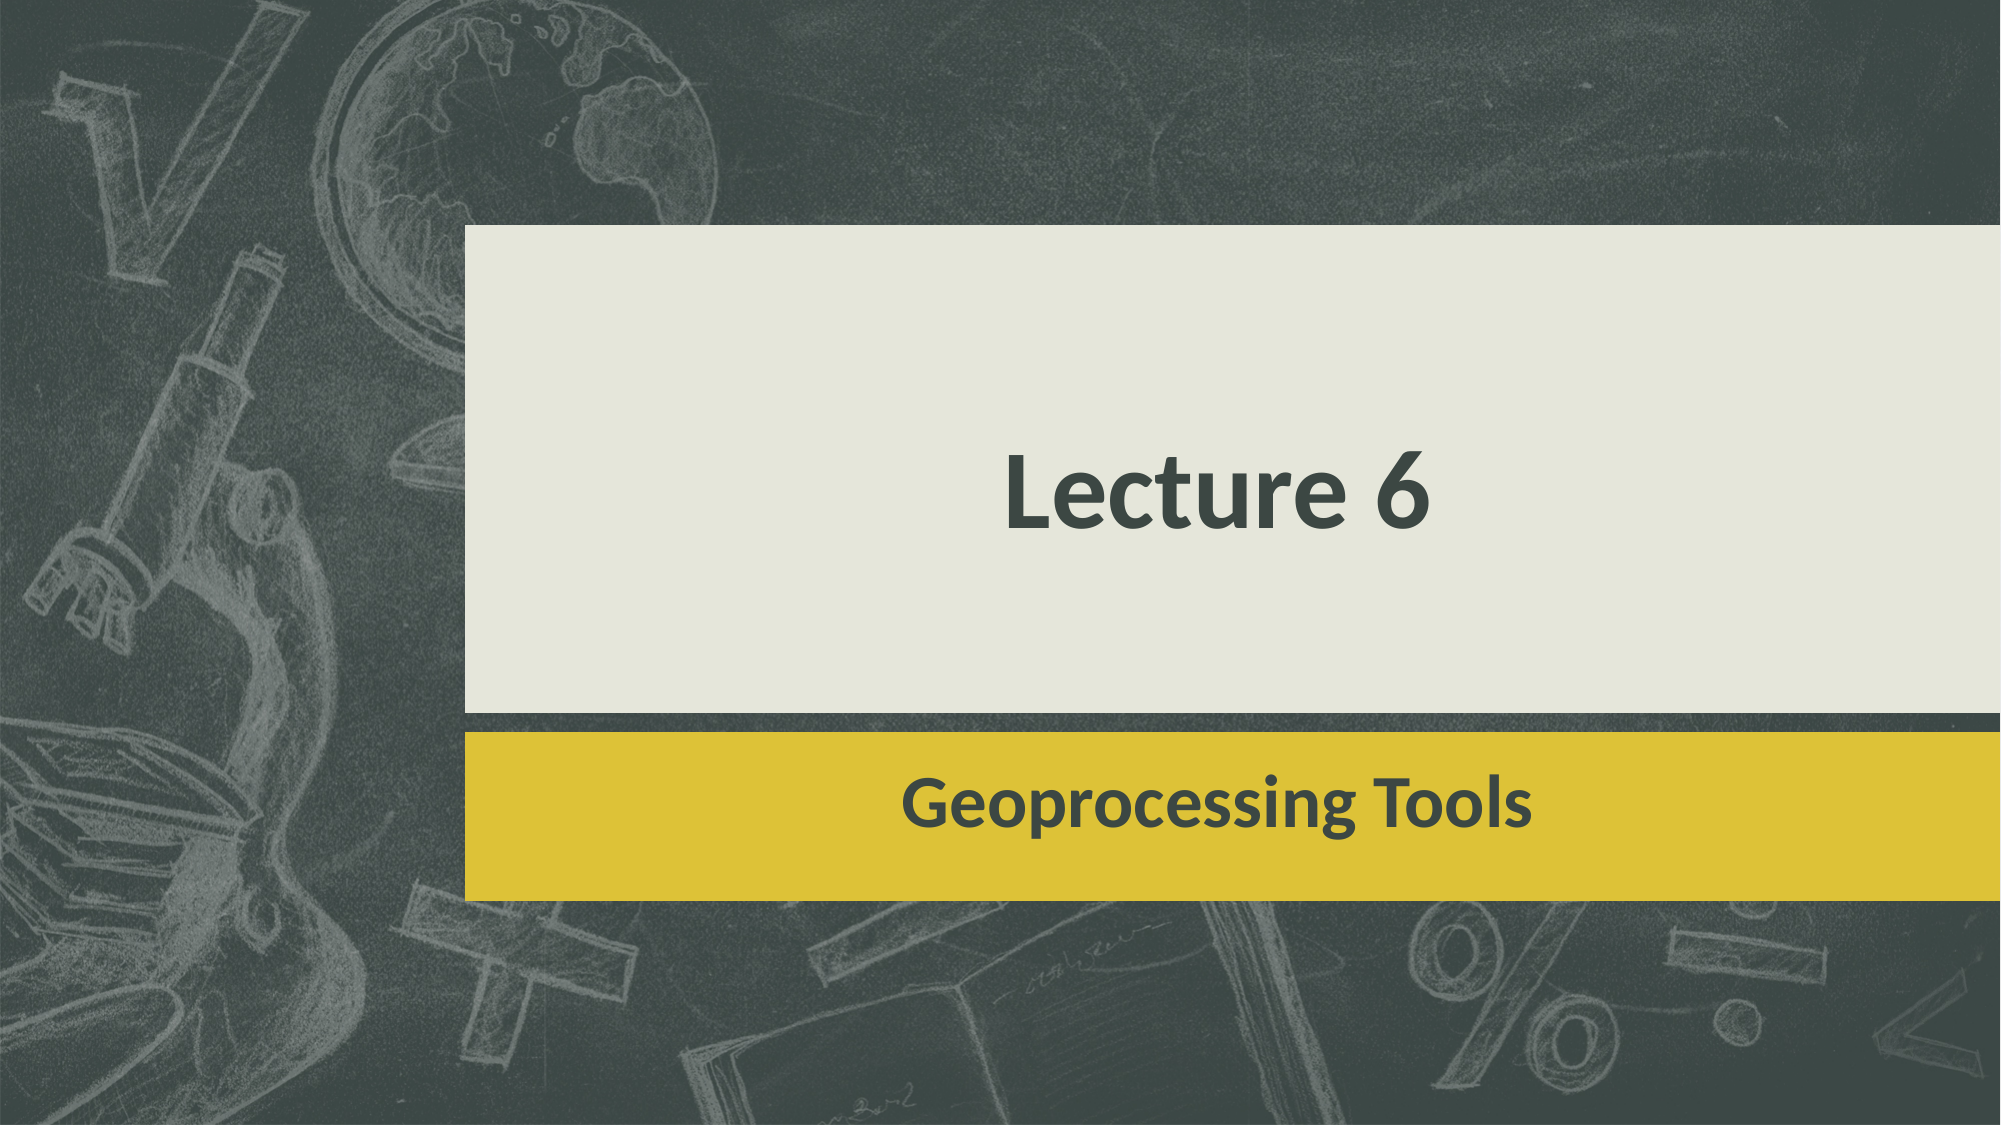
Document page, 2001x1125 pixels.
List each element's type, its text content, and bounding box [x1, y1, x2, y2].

subtitle Geoprocessing Tools [520, 744, 1916, 887]
title Lecture 6 [520, 318, 1916, 711]
